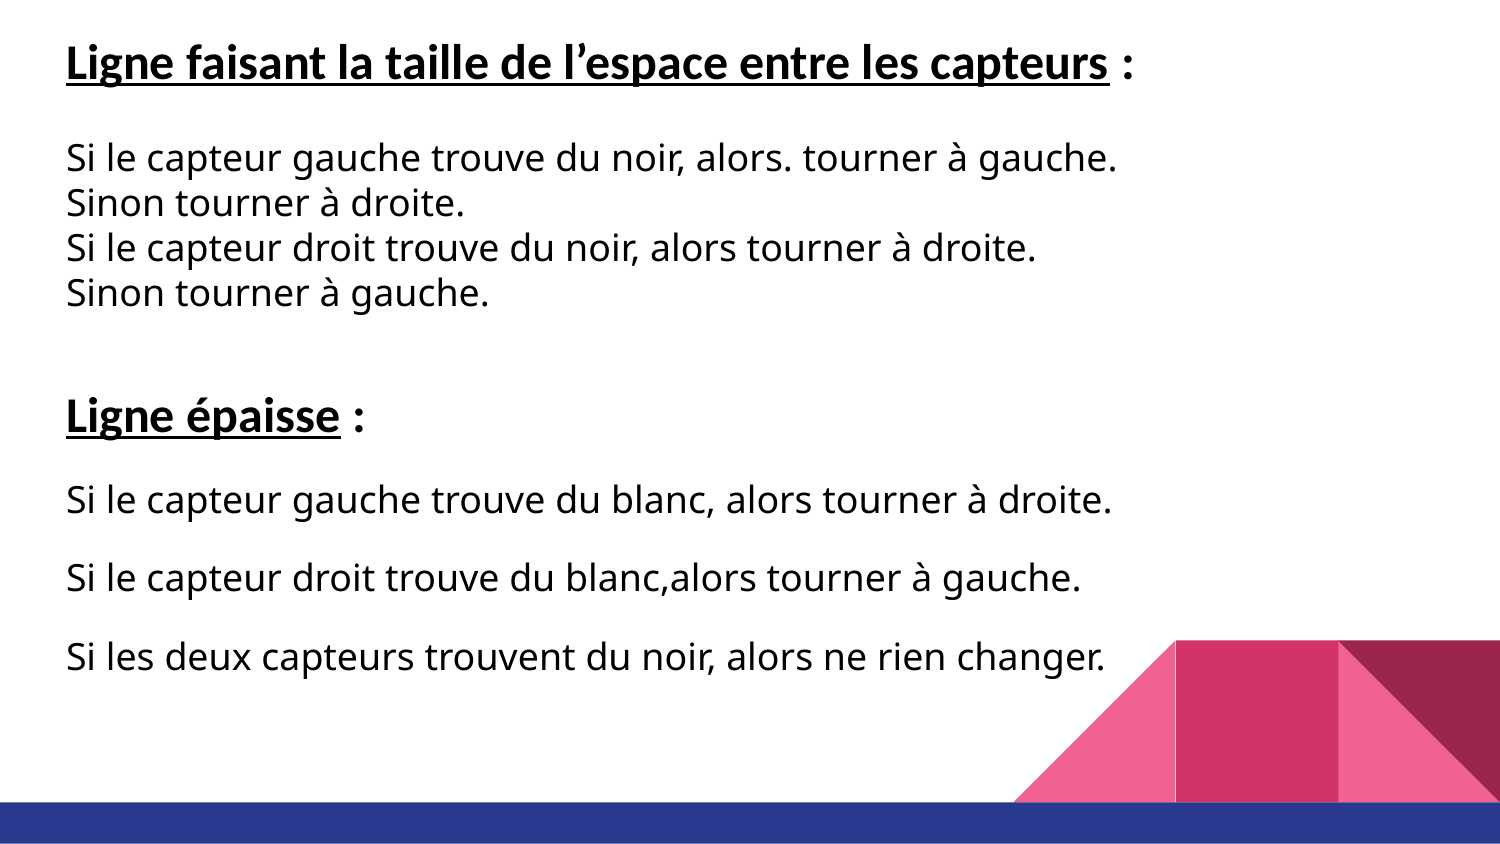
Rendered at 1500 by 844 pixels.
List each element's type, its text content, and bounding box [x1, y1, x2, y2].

list Ligne faisant la taille de l’espace entre les capteurs : Si le capteur gauche trouve du noir, alors. tourner à gauche. Sinon tourner à droite. Si le capteur droit trouve du noir, alors tourner à droite. Sinon tourner à gauche. Ligne épaisse : Si le capteur gauche trouve du blanc, alors tourner à droite. Si le capteur droit trouve du blanc,alors tourner à gauche. Si les deux capteurs trouvent du noir, alors ne rien changer. [51, 14, 1449, 815]
